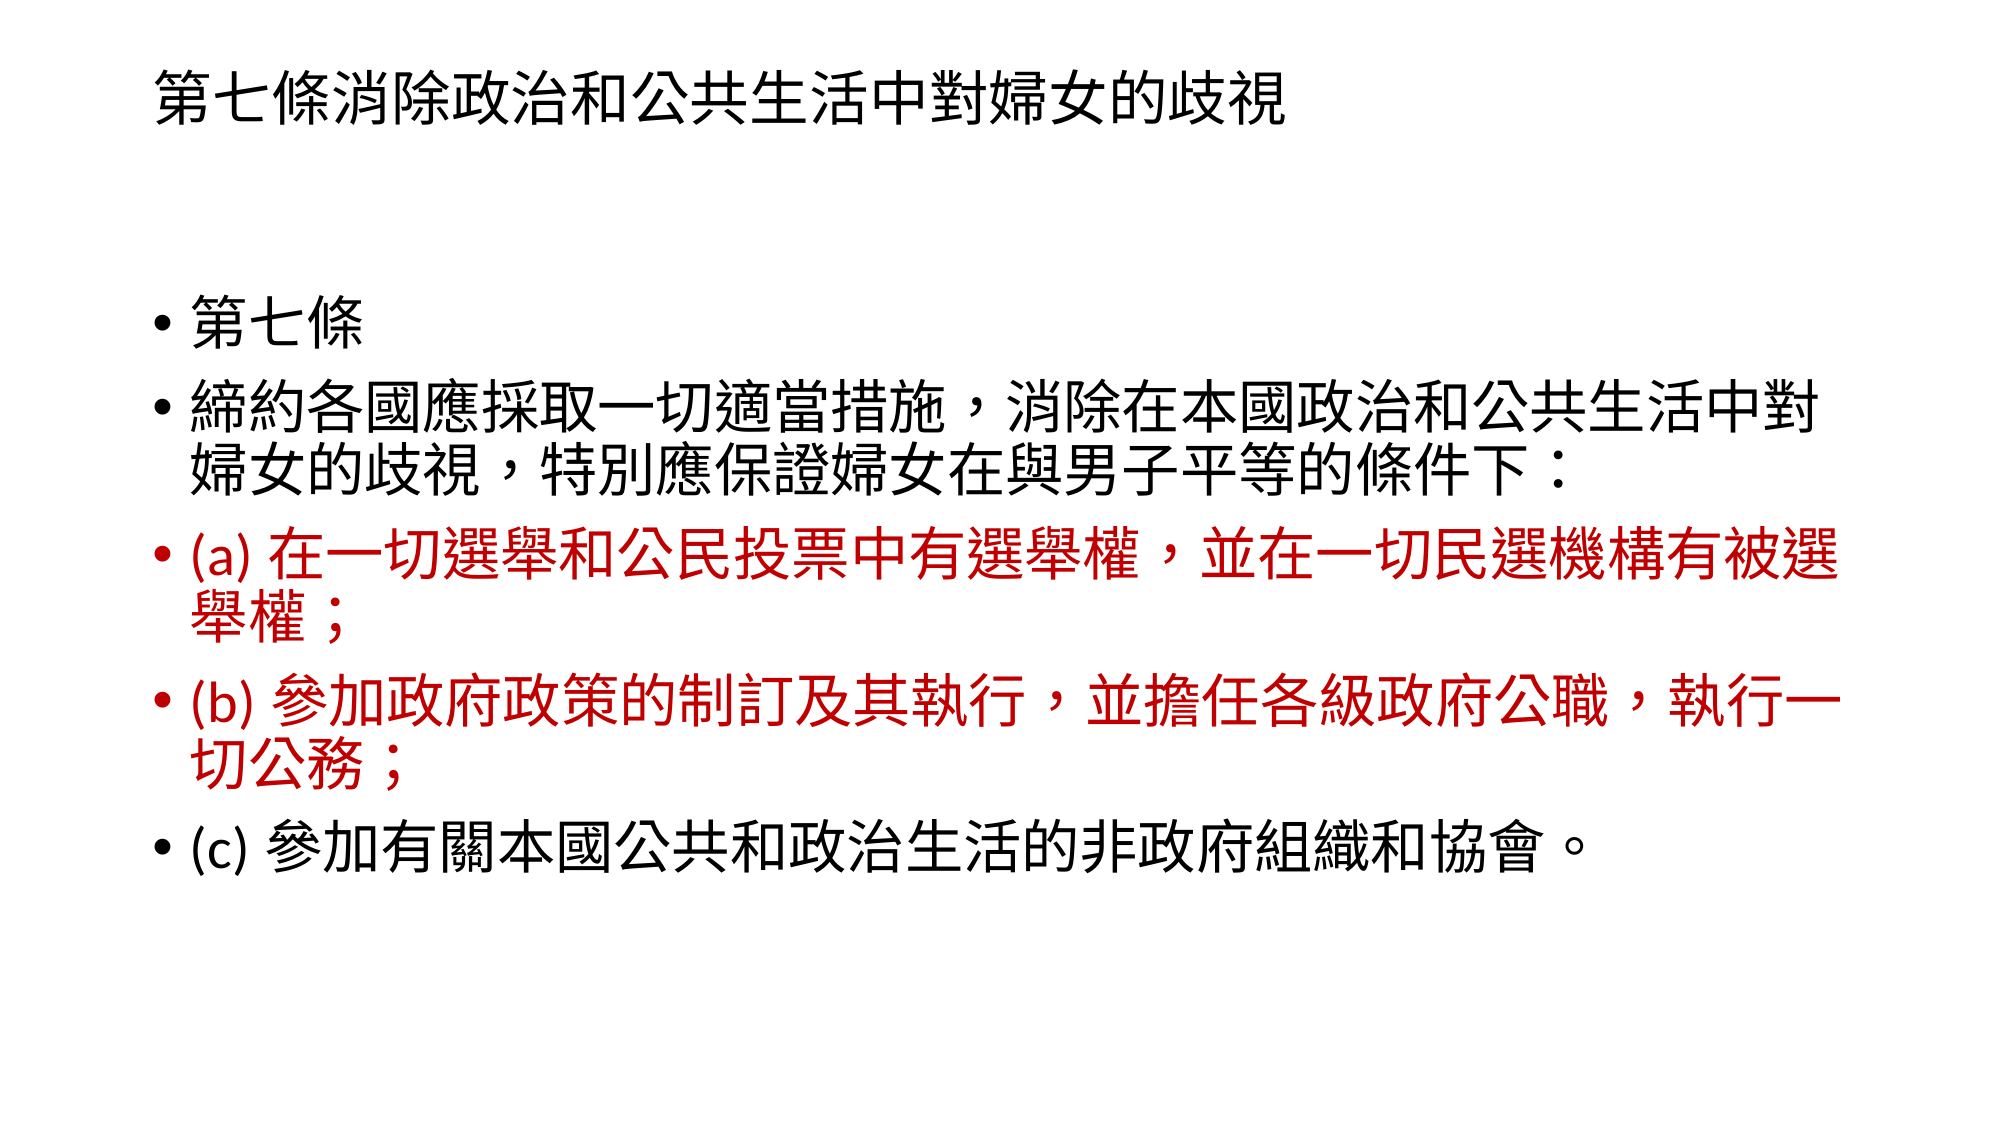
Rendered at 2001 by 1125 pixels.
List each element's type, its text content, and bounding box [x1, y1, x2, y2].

title 第七條消除政治和公共生活中對婦女的歧視 [137, 59, 1863, 196]
list 第七條 締約各國應採取一切適當措施，消除在本國政治和公共生活中對婦女的歧視，特別應保證婦女在與男子平等的條件下： (a)在一切選舉和公民投票中有選舉權，並在一切民選機構有被選舉權； (b)參加政府政策的制訂及其執行，並擔任各級政府公職，執行一切公務； (c)參加有關本國公共和政治生活的非政府組織和協會。 [137, 196, 1863, 1014]
